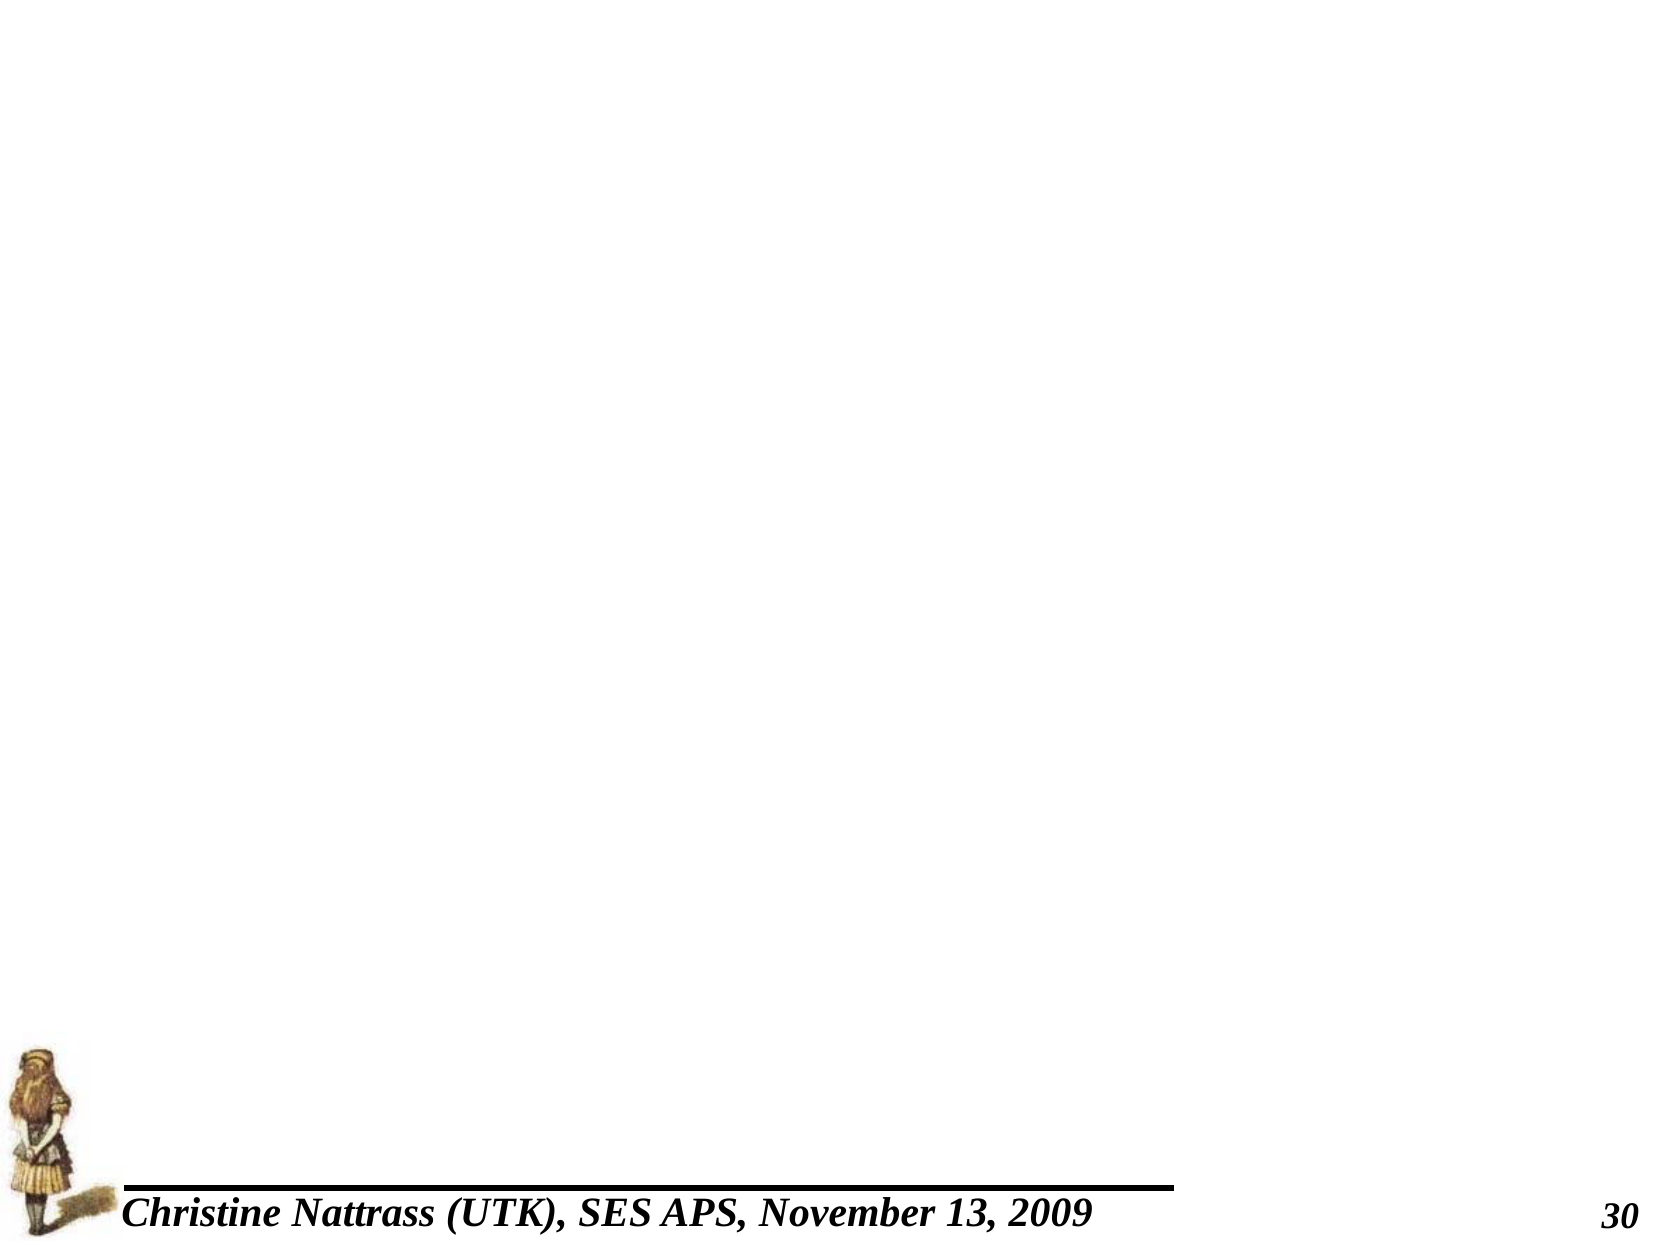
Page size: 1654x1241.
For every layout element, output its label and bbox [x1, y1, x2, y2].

picture [0, 1031, 125, 1241]
